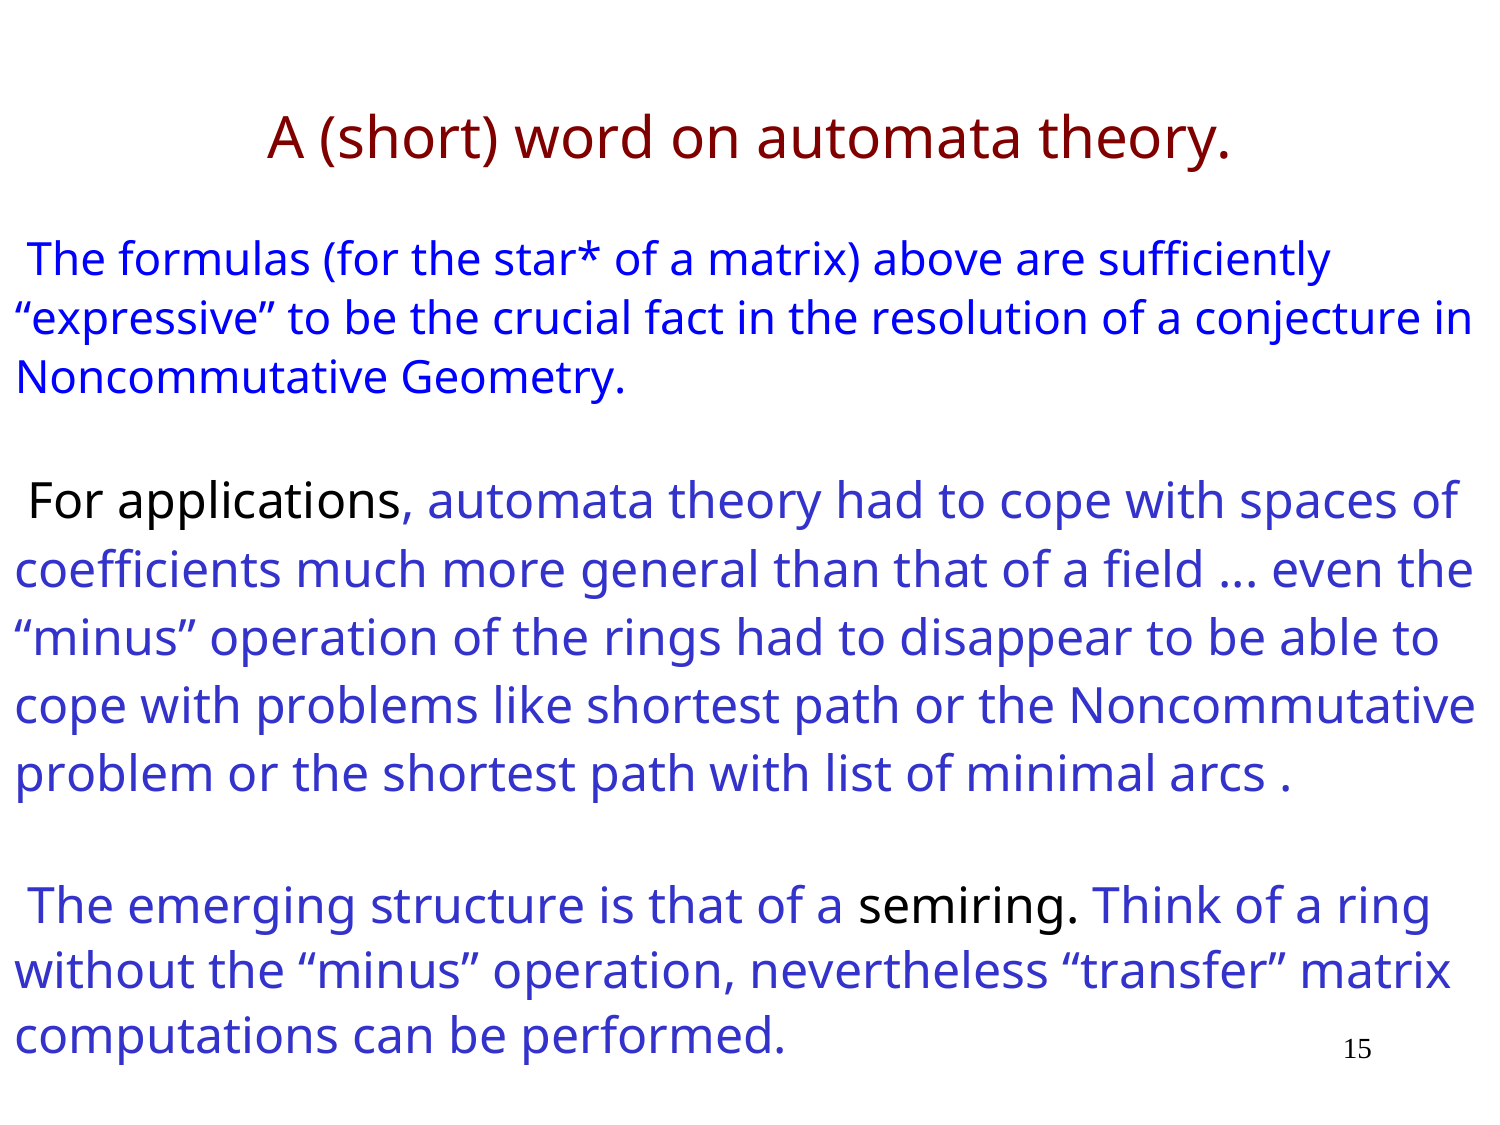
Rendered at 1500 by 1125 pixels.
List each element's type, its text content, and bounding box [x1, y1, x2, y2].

text_box A (short) word on automata theory. The formulas (for the star* of a matrix) above are sufficiently “expressive” to be the crucial fact in the resolution of a conjecture in Noncommutative Geometry. For applications, automata theory had to cope with spaces of coefficients much more general than that of a field ... even the “minus” operation of the rings had to disappear to be able to cope with problems like shortest path or the Noncommutative problem or the shortest path with list of minimal arcs . The emerging structure is that of a semiring. Think of a ring without the “minus” operation, nevertheless “transfer” matrix computations can be performed. [0, 88, 1500, 1028]
